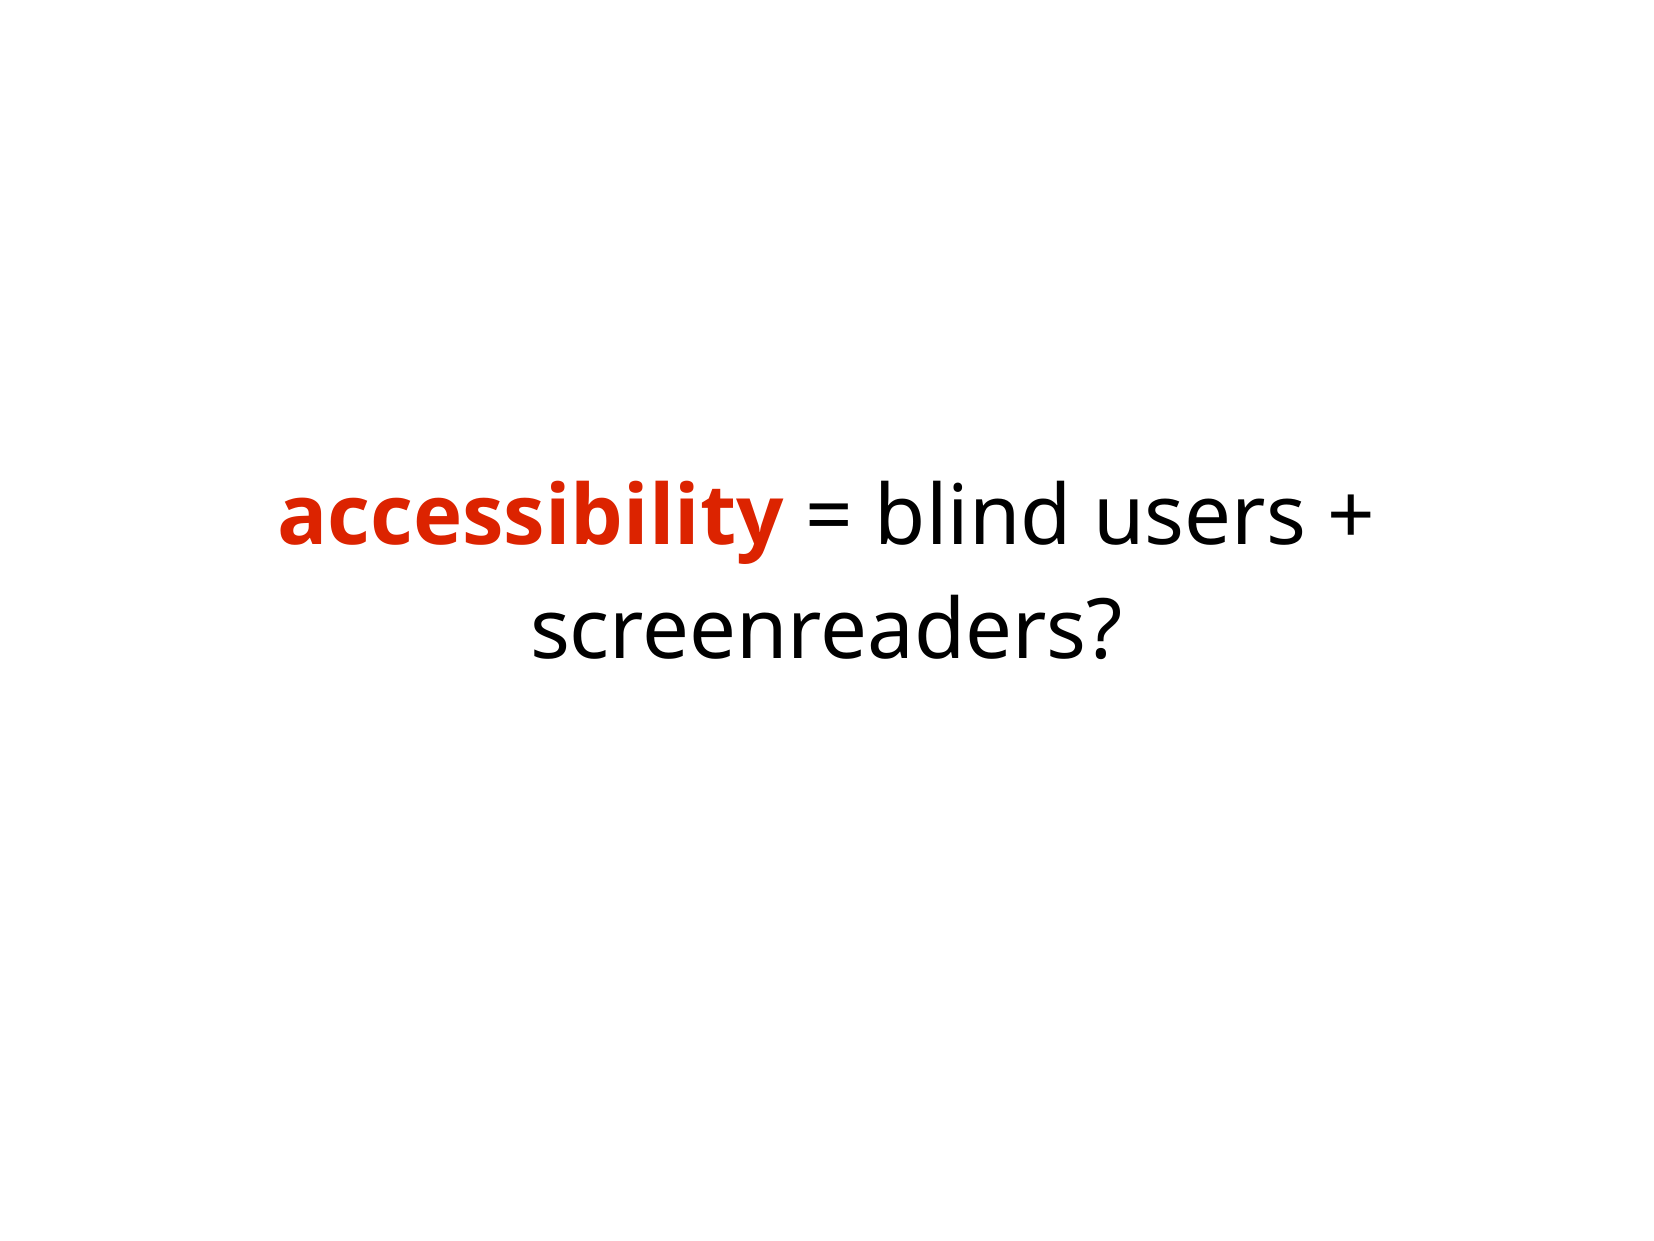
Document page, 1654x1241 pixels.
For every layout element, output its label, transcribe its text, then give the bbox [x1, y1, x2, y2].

subtitle accessibility = blind users + screenreaders? [82, 118, 1571, 1021]
